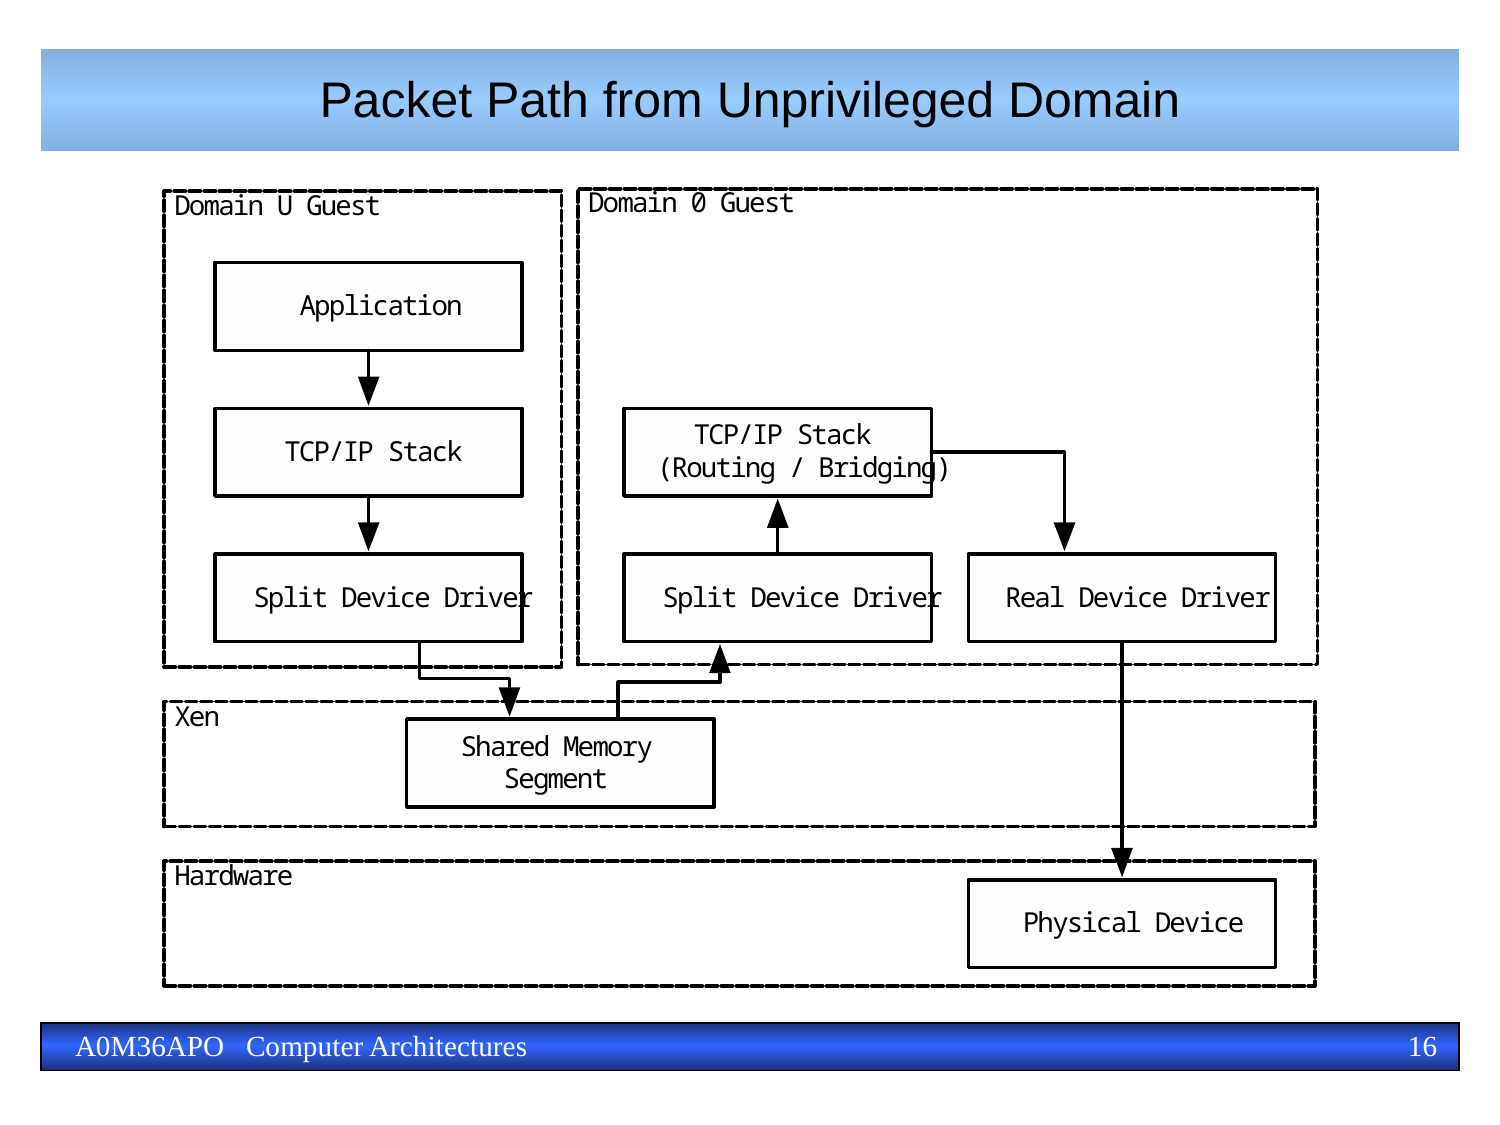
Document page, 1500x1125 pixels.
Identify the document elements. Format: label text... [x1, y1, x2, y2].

picture [150, 174, 1345, 1000]
title Packet Path from Unprivileged Domain [41, 49, 1459, 151]
